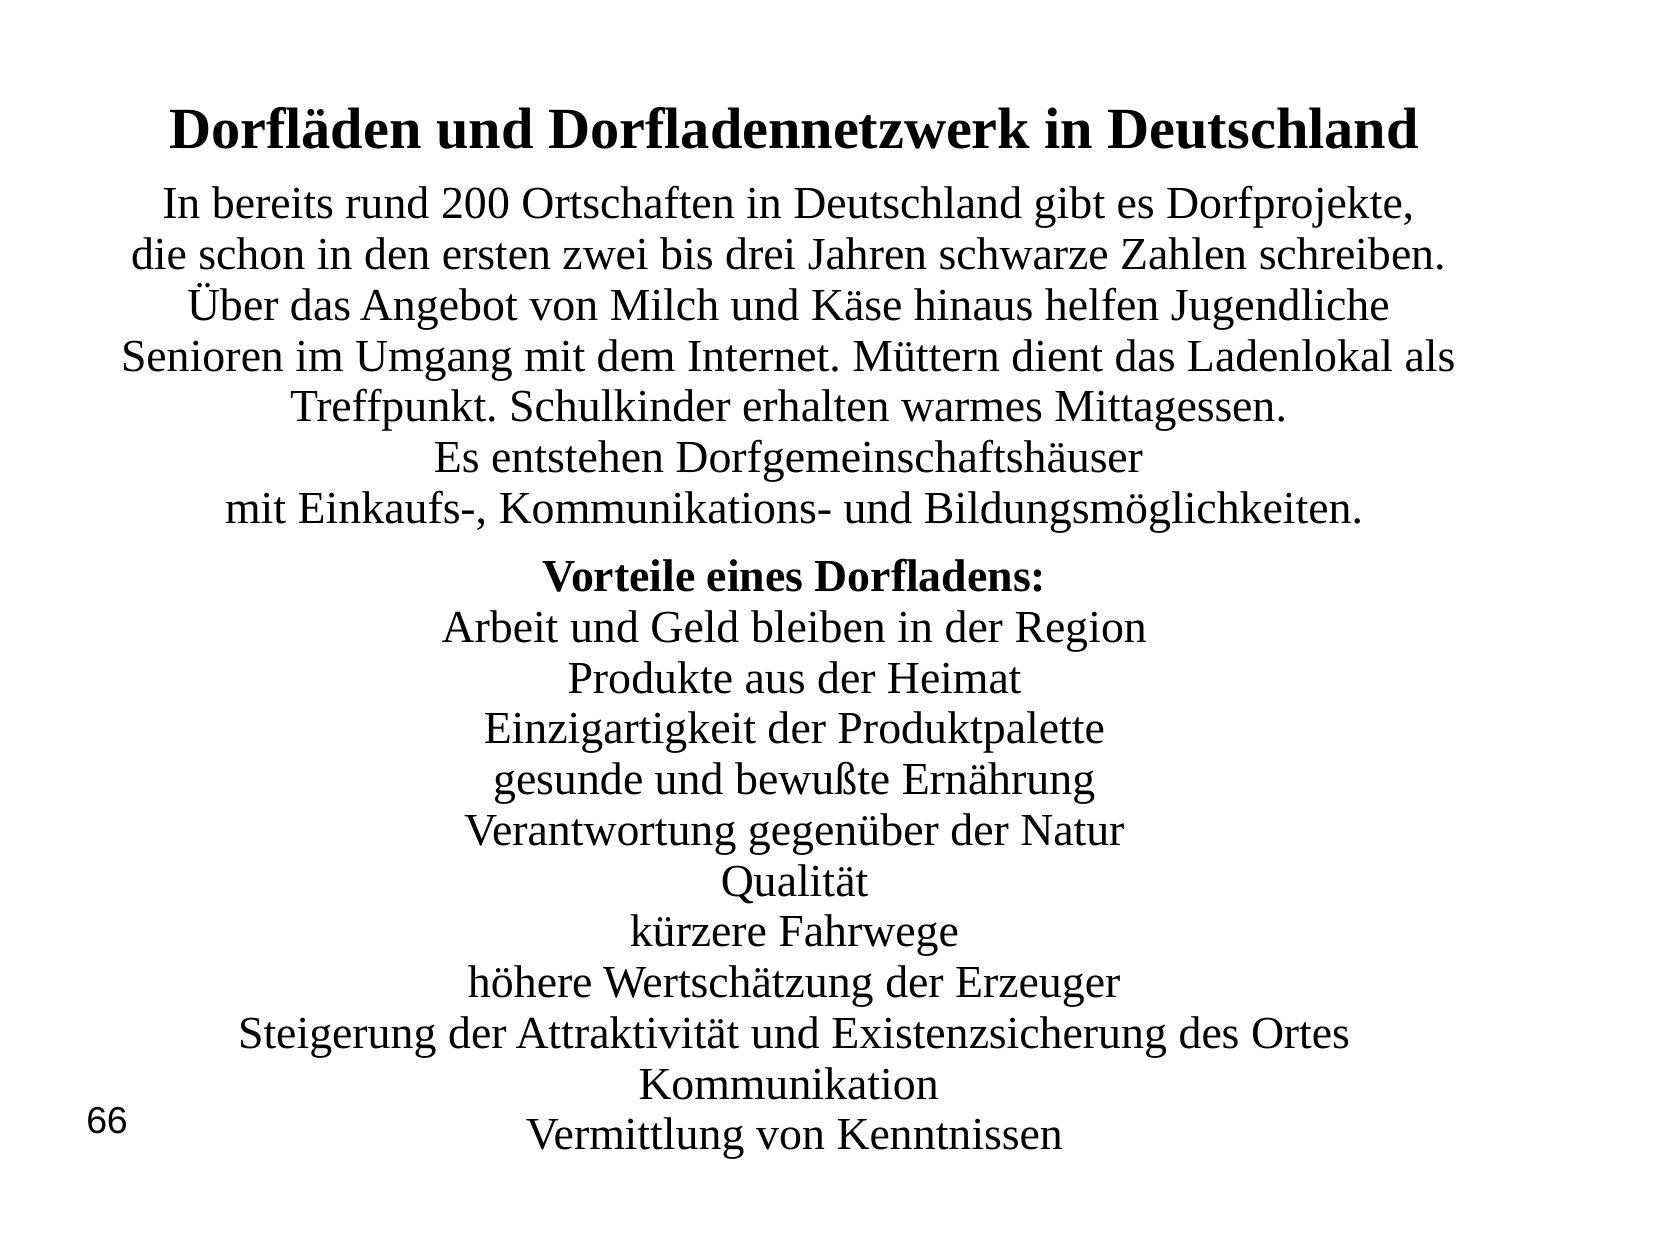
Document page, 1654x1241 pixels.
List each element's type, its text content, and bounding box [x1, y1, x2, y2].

text_box Dorfläden und Dorfladennetzwerk in Deutschland In bereits rund 200 Ortschaften in Deutschland gibt es Dorfprojekte, die schon in den ersten zwei bis drei Jahren schwarze Zahlen schreiben. Über das Angebot von Milch und Käse hinaus helfen Jugendliche Senioren im Umgang mit dem Internet. Müttern dient das Ladenlokal als Treffpunkt. Schulkinder erhalten warmes Mittagessen. Es entstehen Dorfgemeinschaftshäuser mit Einkaufs-, Kommunikations- und Bildungsmöglichkeiten. Vorteile eines Dorfladens: Arbeit und Geld bleiben in der Region Produkte aus der Heimat Einzigartigkeit der Produktpalette gesunde und bewußte Ernährung Verantwortung gegenüber der Natur Qualität kürzere Fahrwege höhere Wertschätzung der Erzeuger Steigerung der Attraktivität und Existenzsicherung des Ortes Kommunikation Vermittlung von Kenntnissen [106, 88, 1571, 1168]
text_box <Nummer> [71, 1092, 289, 1163]
